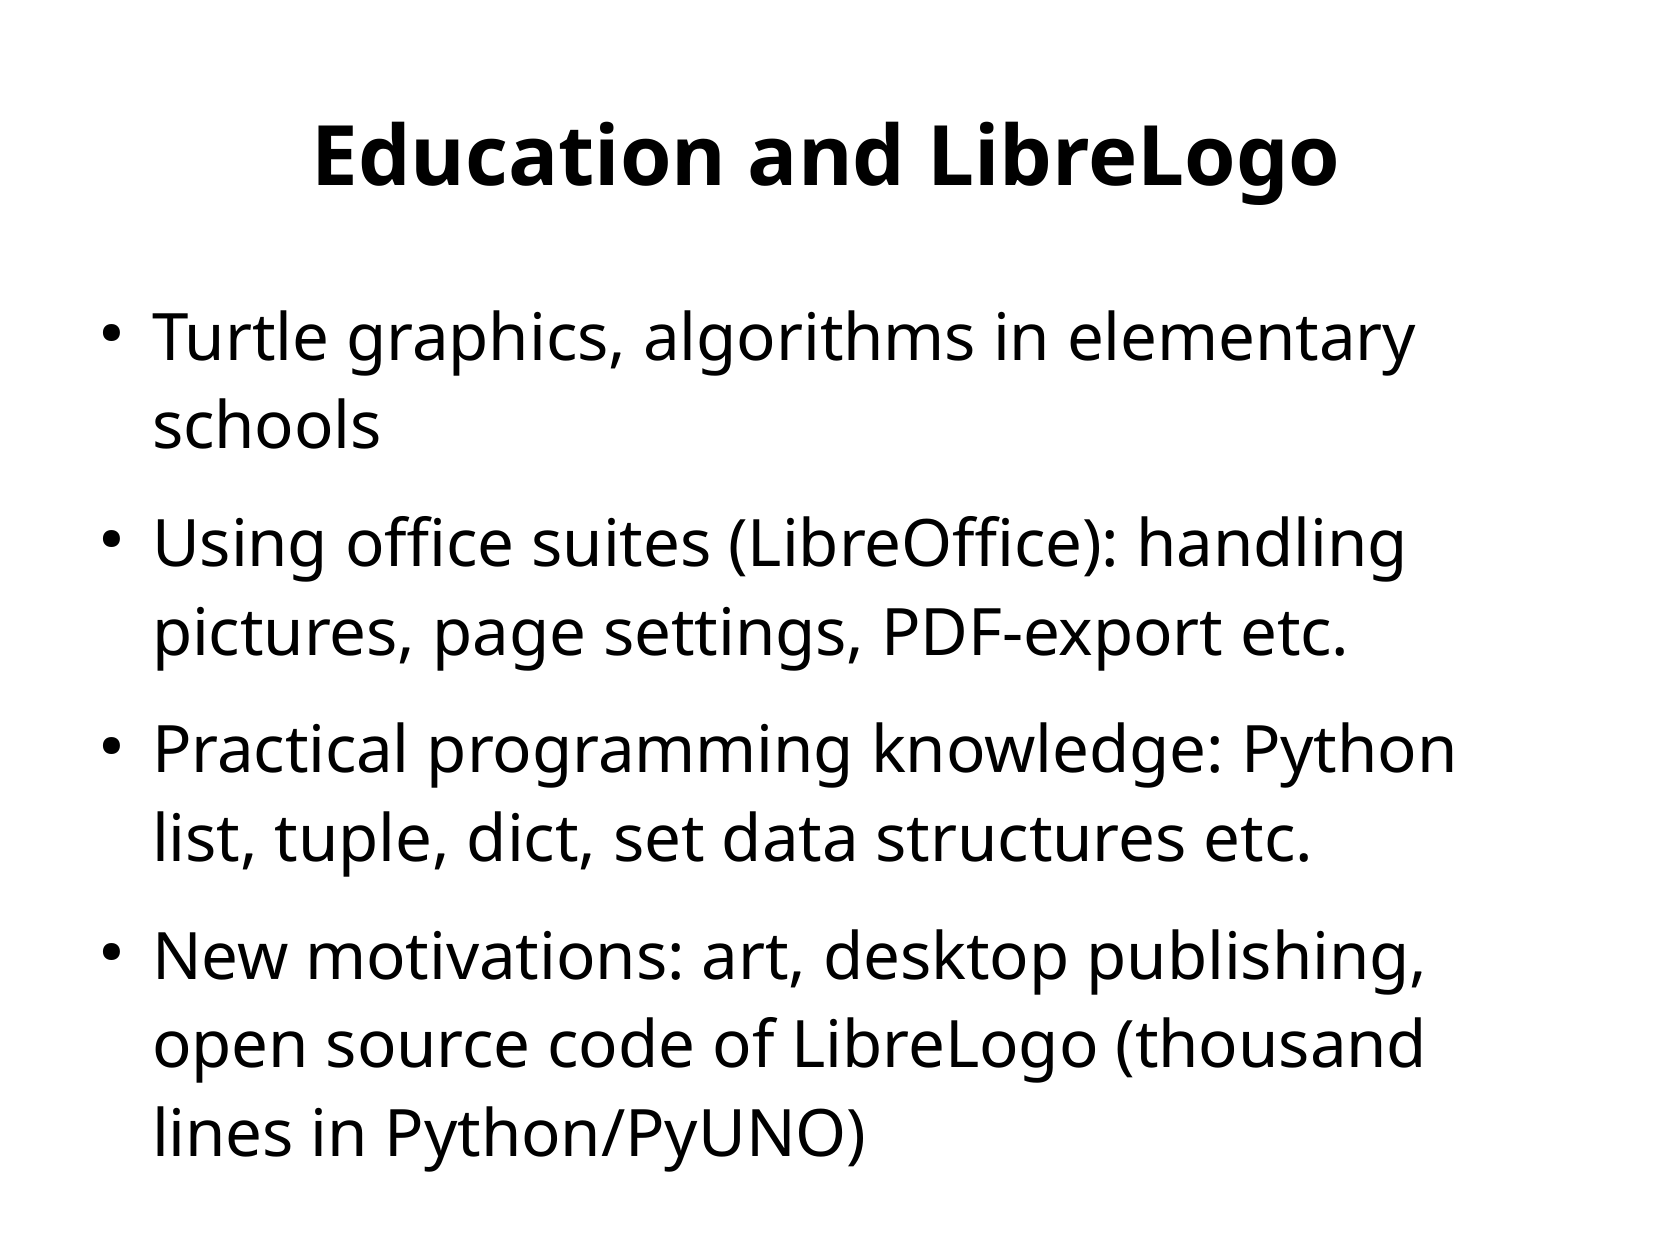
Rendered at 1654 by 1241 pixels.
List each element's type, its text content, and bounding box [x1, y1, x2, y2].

title Education and LibreLogo [82, 49, 1571, 257]
list Turtle graphics, algorithms in elementary schools Using office suites (LibreOffice): handling pictures, page settings, PDF-export etc. Practical programming knowledge: Python list, tuple, dict, set data structures etc. New motivations: art, desktop publishing, open source code of LibreLogo (thousand lines in Python/PyUNO) [82, 290, 1571, 1182]
text_box [784, 596, 894, 654]
